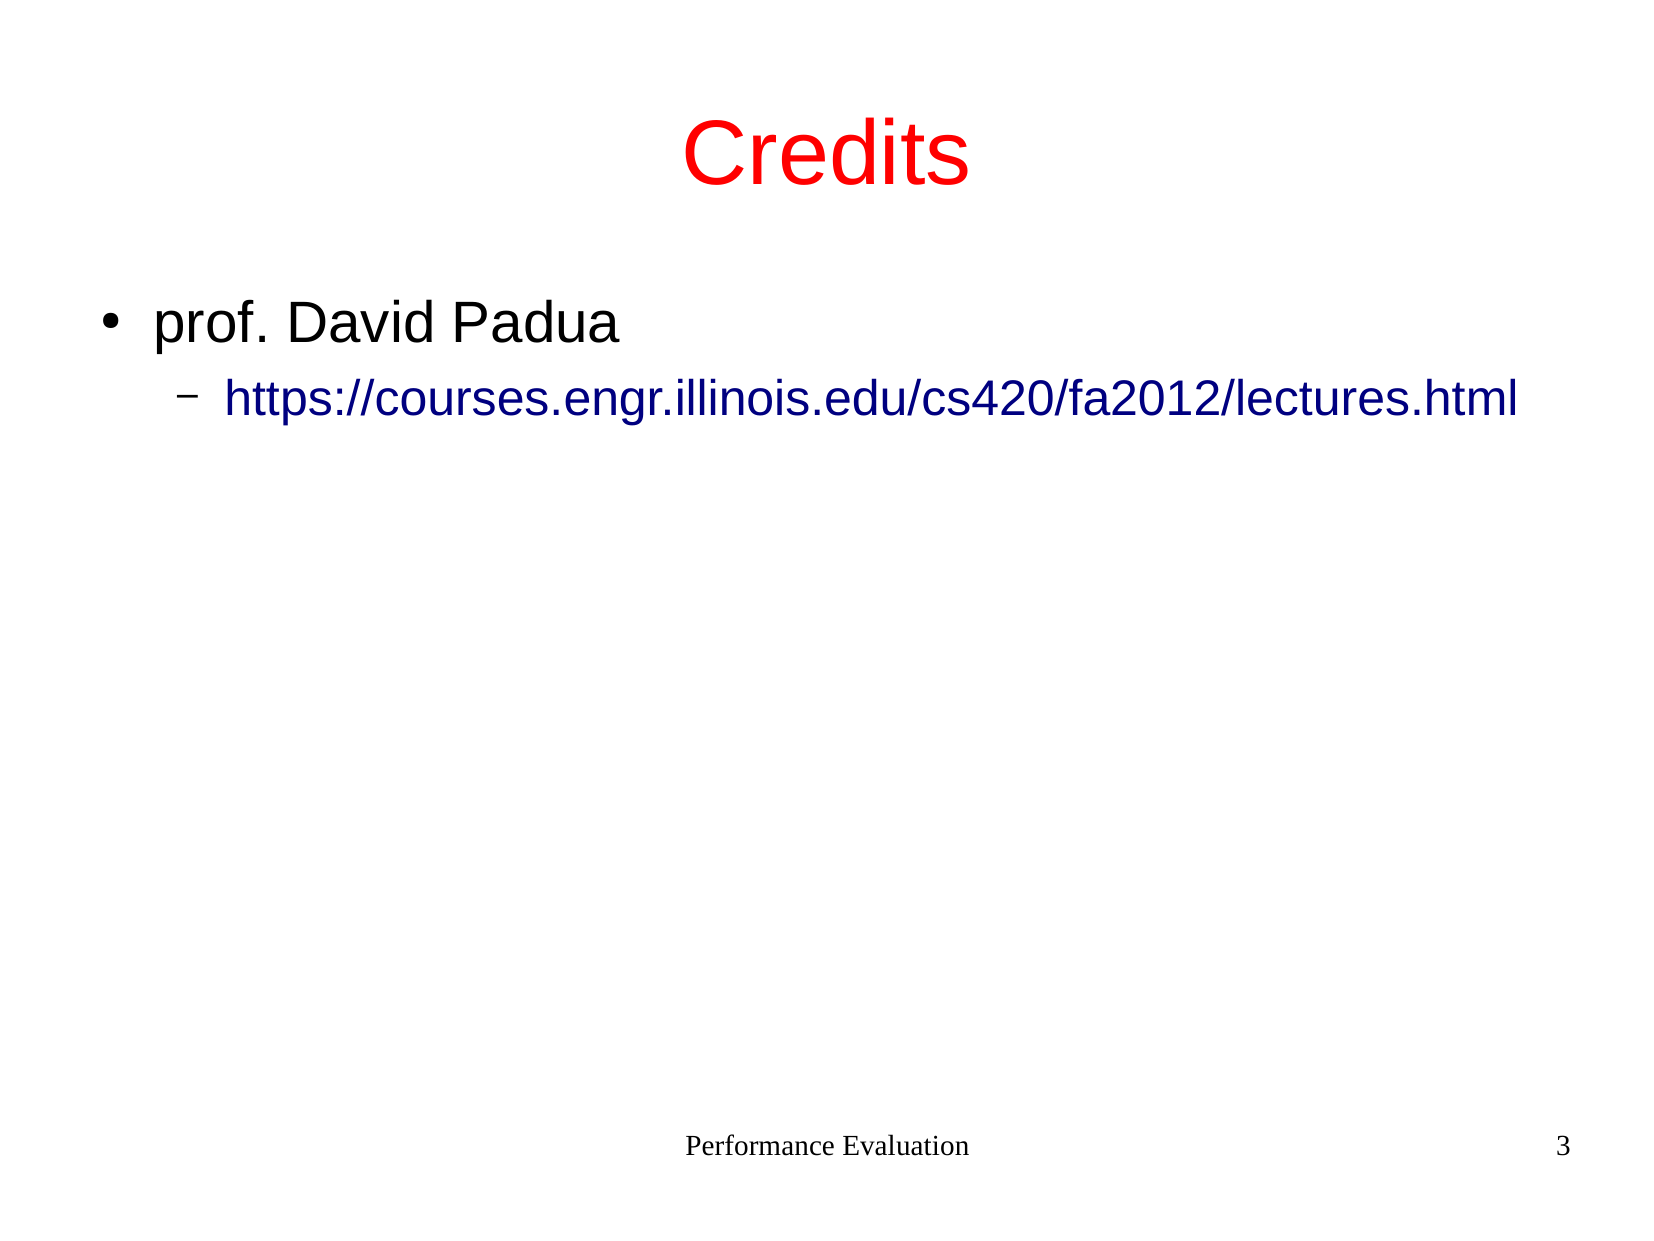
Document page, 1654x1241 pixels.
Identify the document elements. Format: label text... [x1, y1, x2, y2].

list prof. David Padua https://courses.engr.illinois.edu/cs420/fa2012/lectures.html [82, 290, 1571, 1109]
title Credits [82, 49, 1571, 257]
